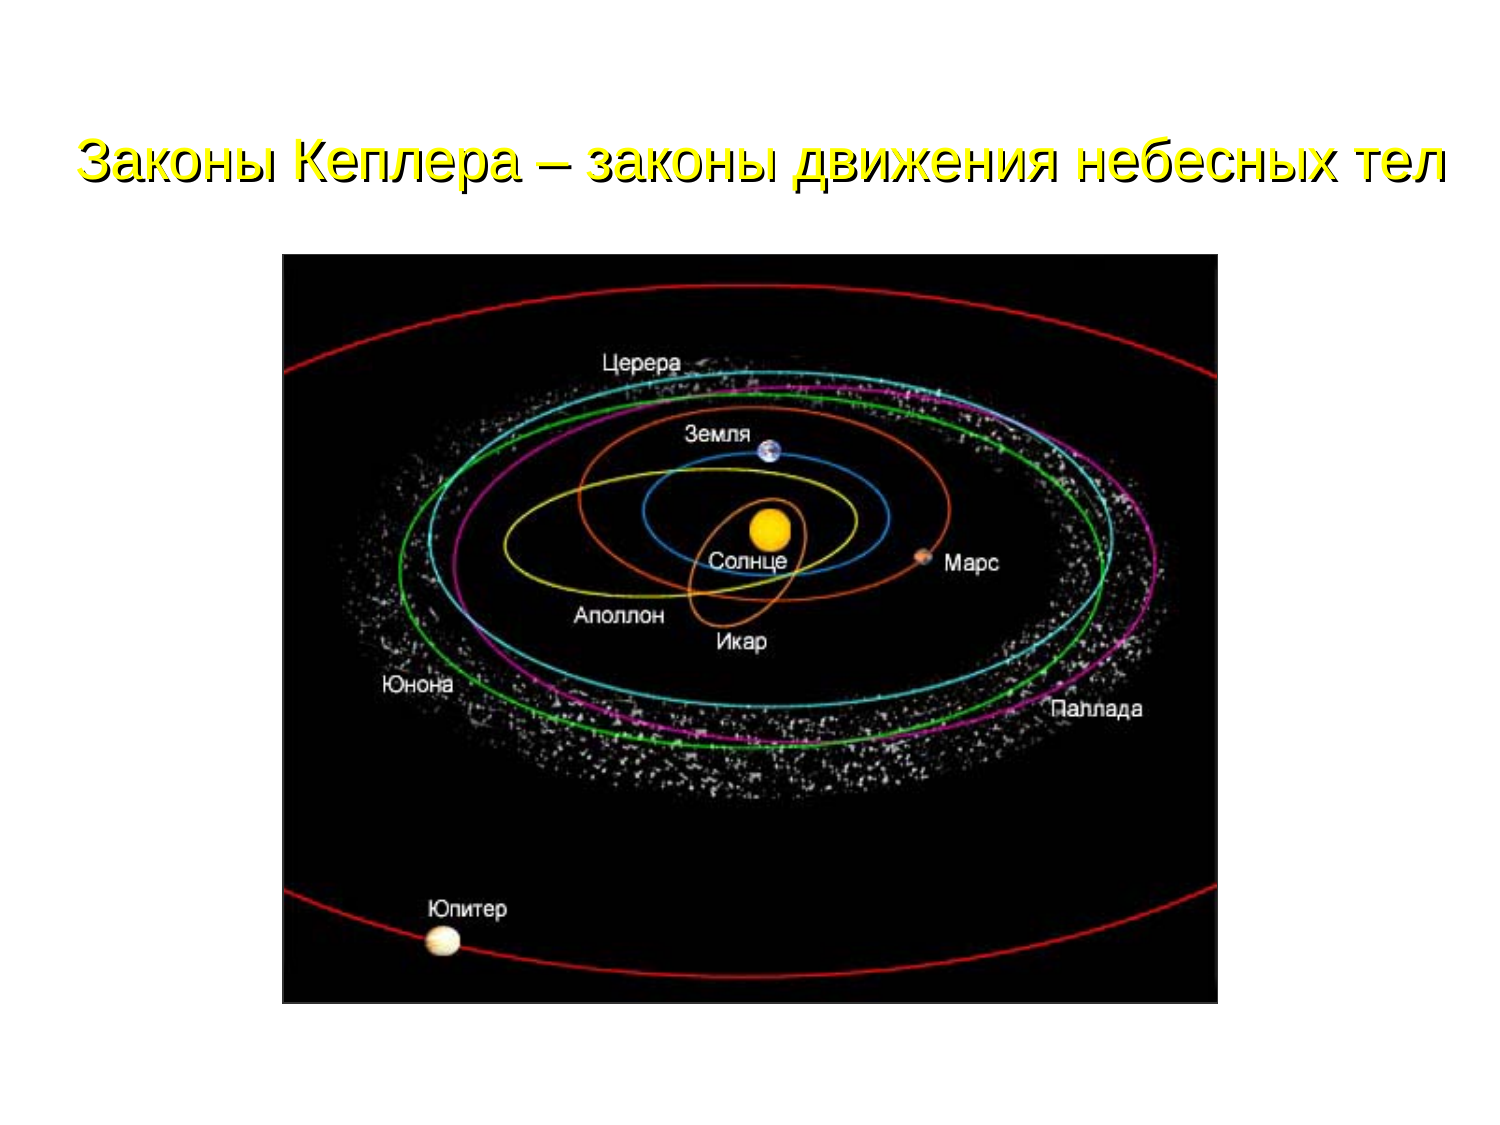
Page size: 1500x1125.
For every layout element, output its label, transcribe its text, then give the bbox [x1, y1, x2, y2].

picture [283, 255, 1217, 1003]
text_box Законы Кеплера – законы движения небесных тел [11, 94, 1500, 218]
